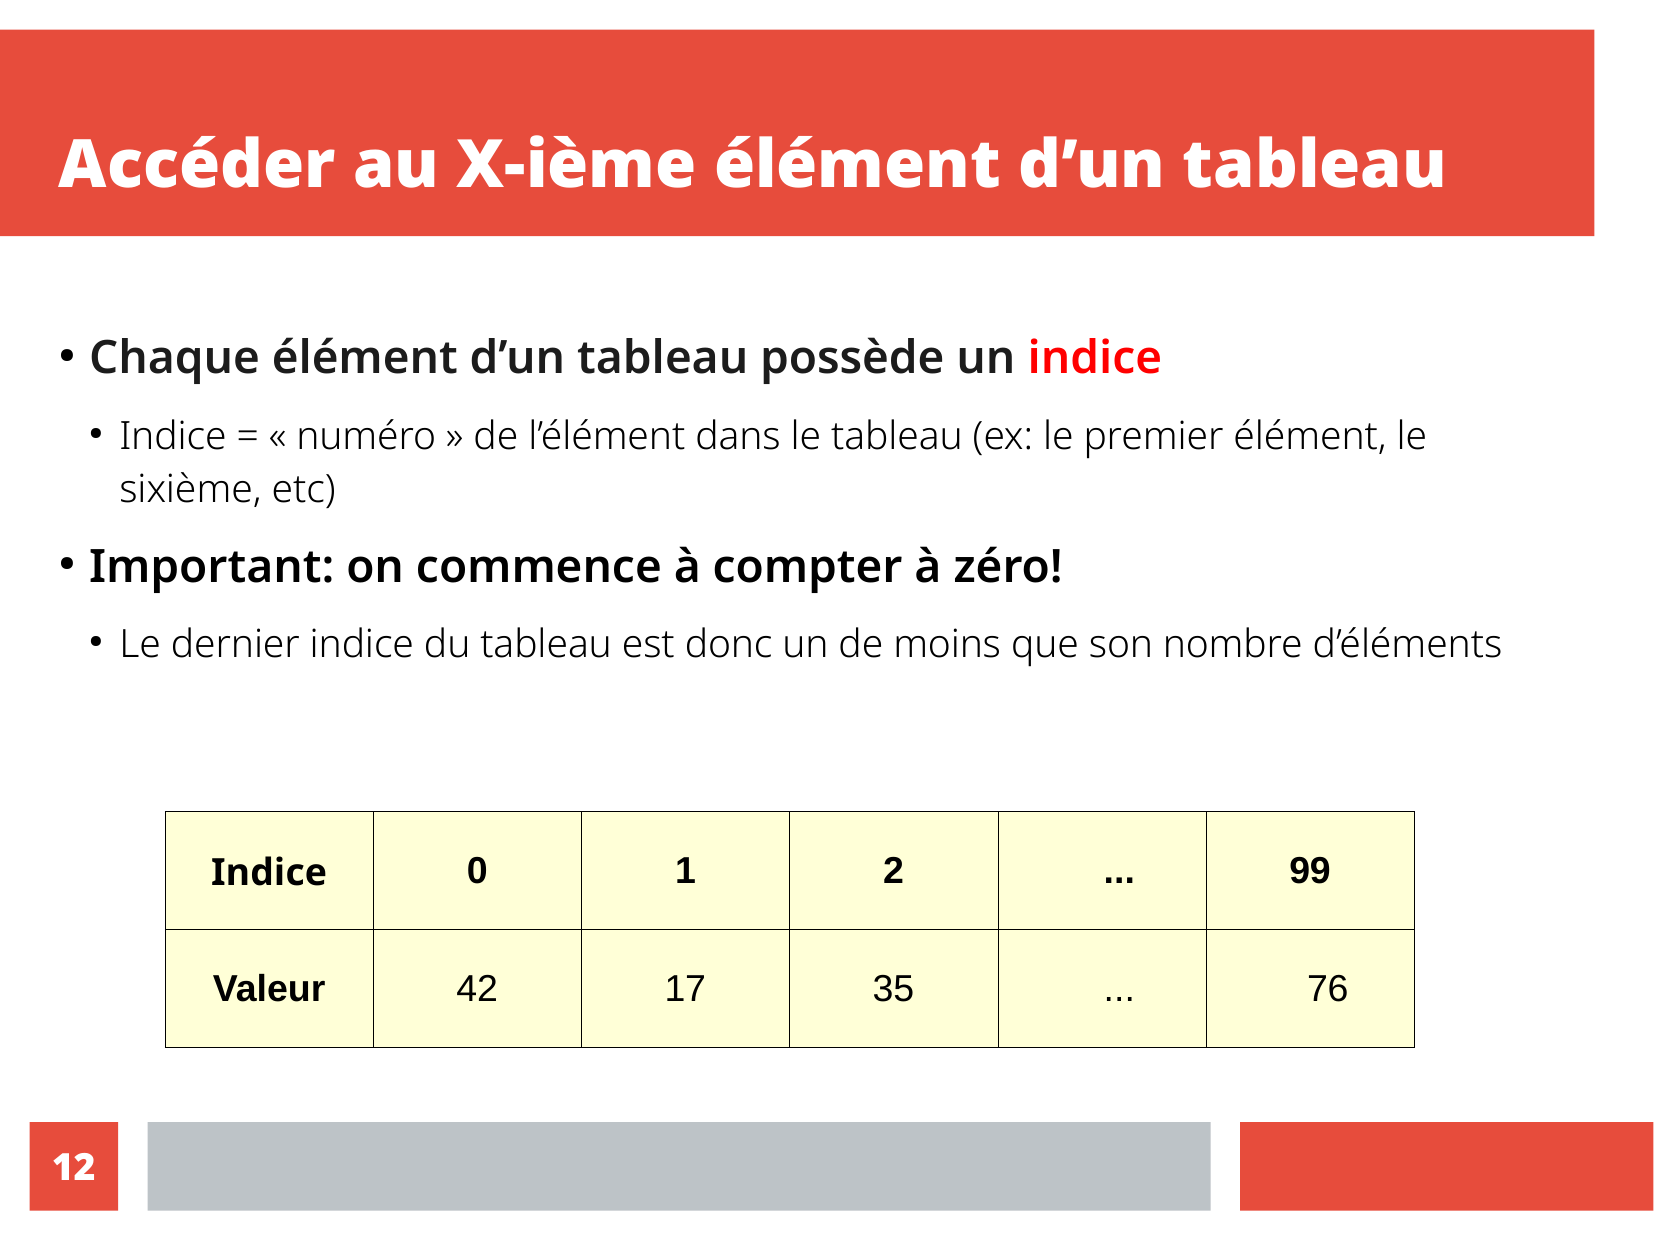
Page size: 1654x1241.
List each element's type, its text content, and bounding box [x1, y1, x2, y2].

table_cell 42 [374, 930, 581, 1047]
table_header 0 [374, 812, 581, 929]
table_header 1 [582, 812, 789, 929]
table_cell ... [999, 930, 1206, 1047]
title Accéder au X-ième élément d’un tableau [59, 59, 1595, 207]
table_cell Valeur [166, 930, 373, 1047]
table_cell 35 [790, 930, 998, 1047]
list Chaque élément d’un tableau possède un indice Indice = « numéro » de l’élément dans le tableau (ex: le premier élément, le sixième, etc) Important: on commence à compter à zéro! Le dernier indice du tableau est donc un de moins que son nombre d’éléments [59, 324, 1565, 709]
table_cell 76 [1207, 930, 1414, 1047]
table_cell 17 [582, 930, 789, 1047]
table_header Indice [166, 812, 373, 929]
table_header 2 [790, 812, 998, 929]
table_header ... [999, 812, 1206, 929]
table_header 99 [1207, 812, 1414, 929]
